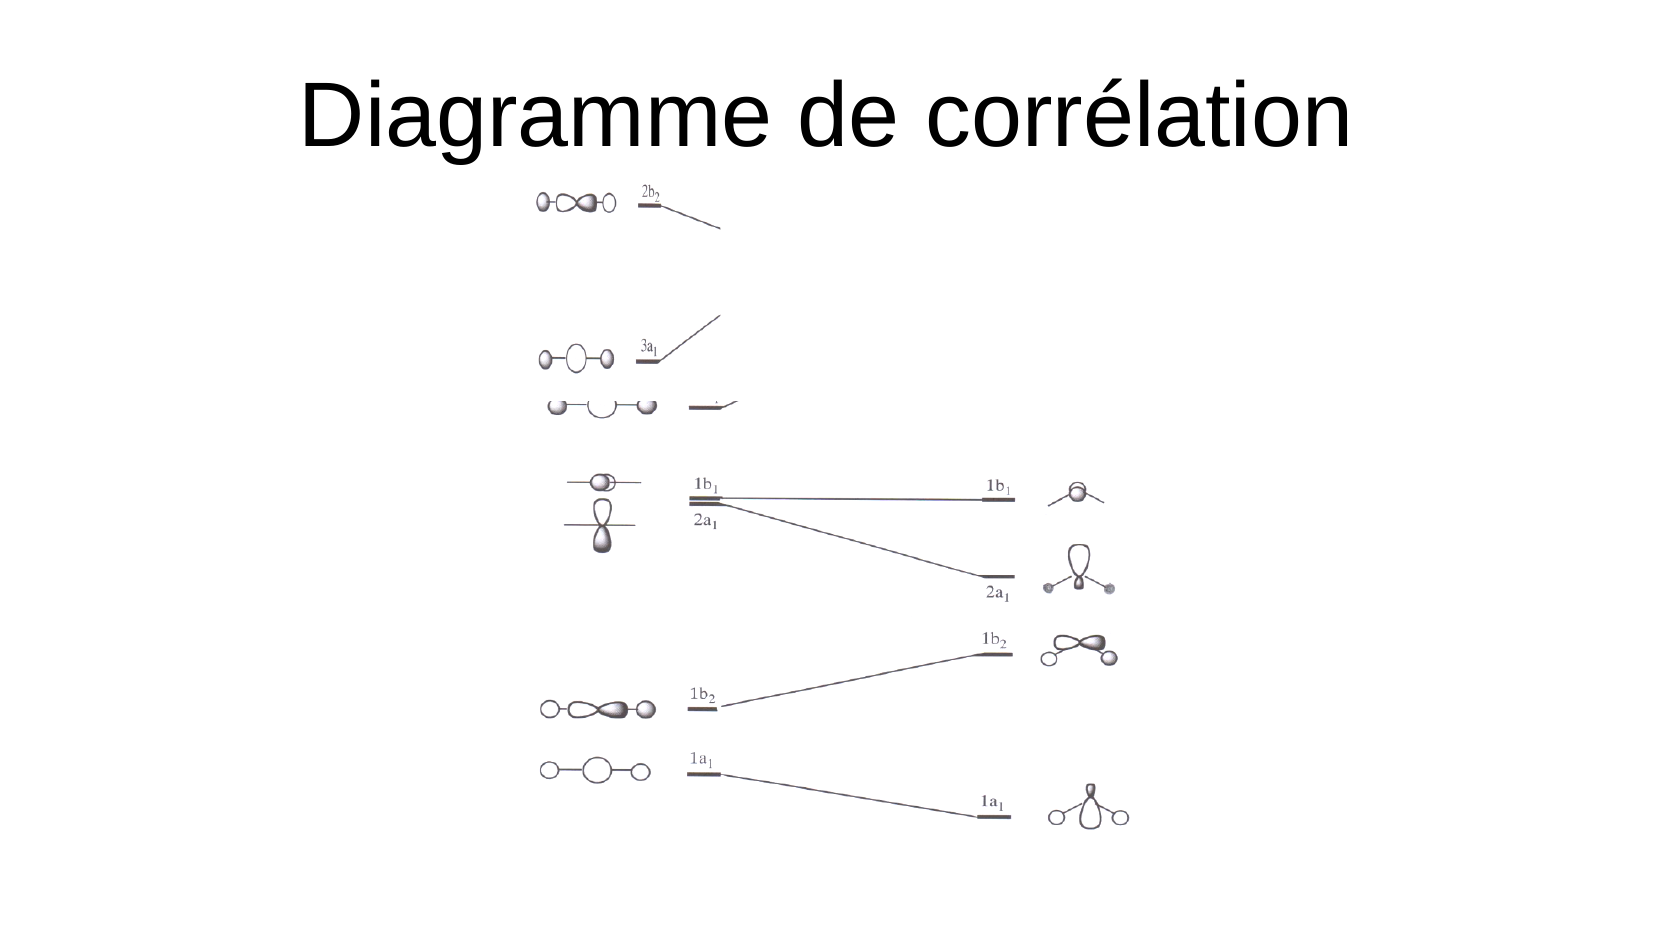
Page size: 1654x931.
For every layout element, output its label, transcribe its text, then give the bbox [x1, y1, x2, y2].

picture [519, 177, 1170, 874]
title Diagramme de corrélation [82, 37, 1571, 193]
